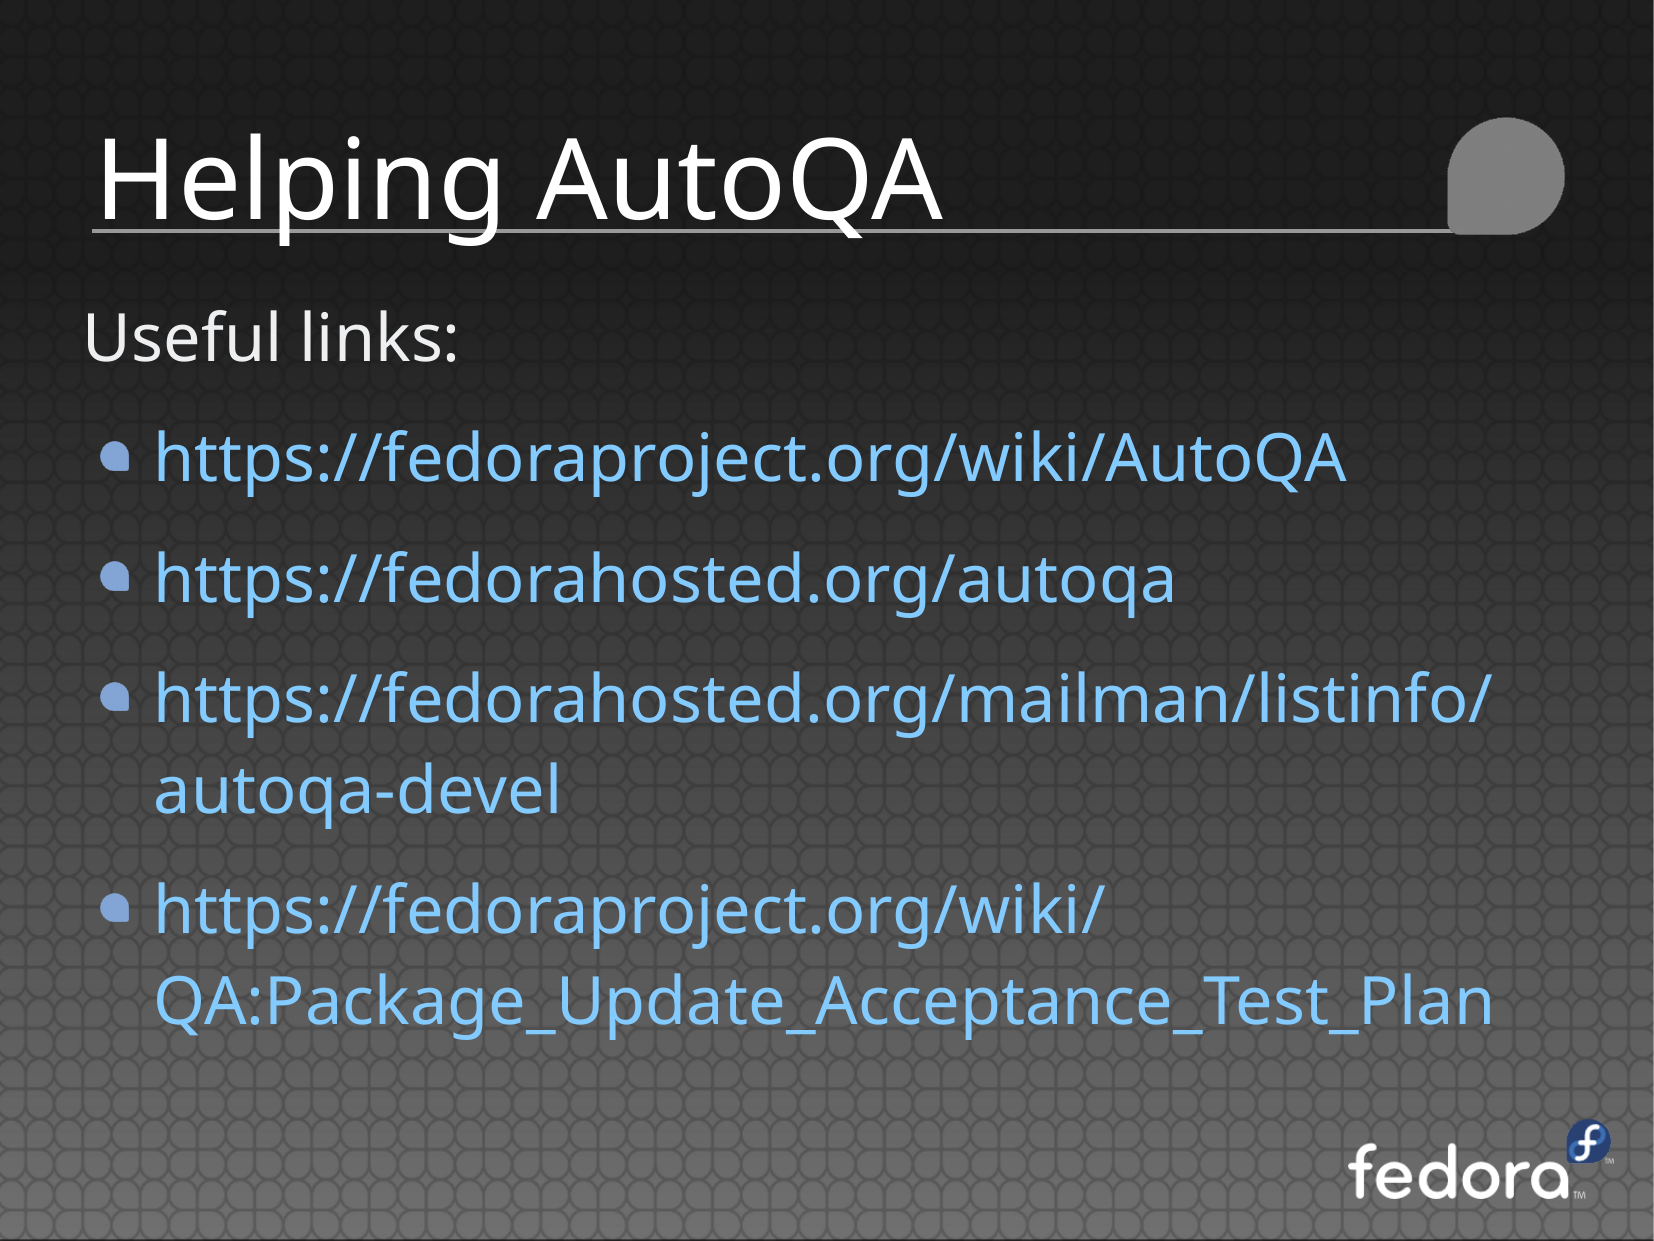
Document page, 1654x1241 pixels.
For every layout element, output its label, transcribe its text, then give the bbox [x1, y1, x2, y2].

list Useful links: https://fedoraproject.org/wiki/AutoQA https://fedorahosted.org/autoqa https://fedorahosted.org/mailman/listinfo/autoqa-devel https://fedoraproject.org/wiki/QA:Package_Update_Acceptance_Test_Plan [82, 290, 1571, 953]
picture [0, 0, 1654, 1241]
title Helping AutoQA [94, 100, 1426, 251]
